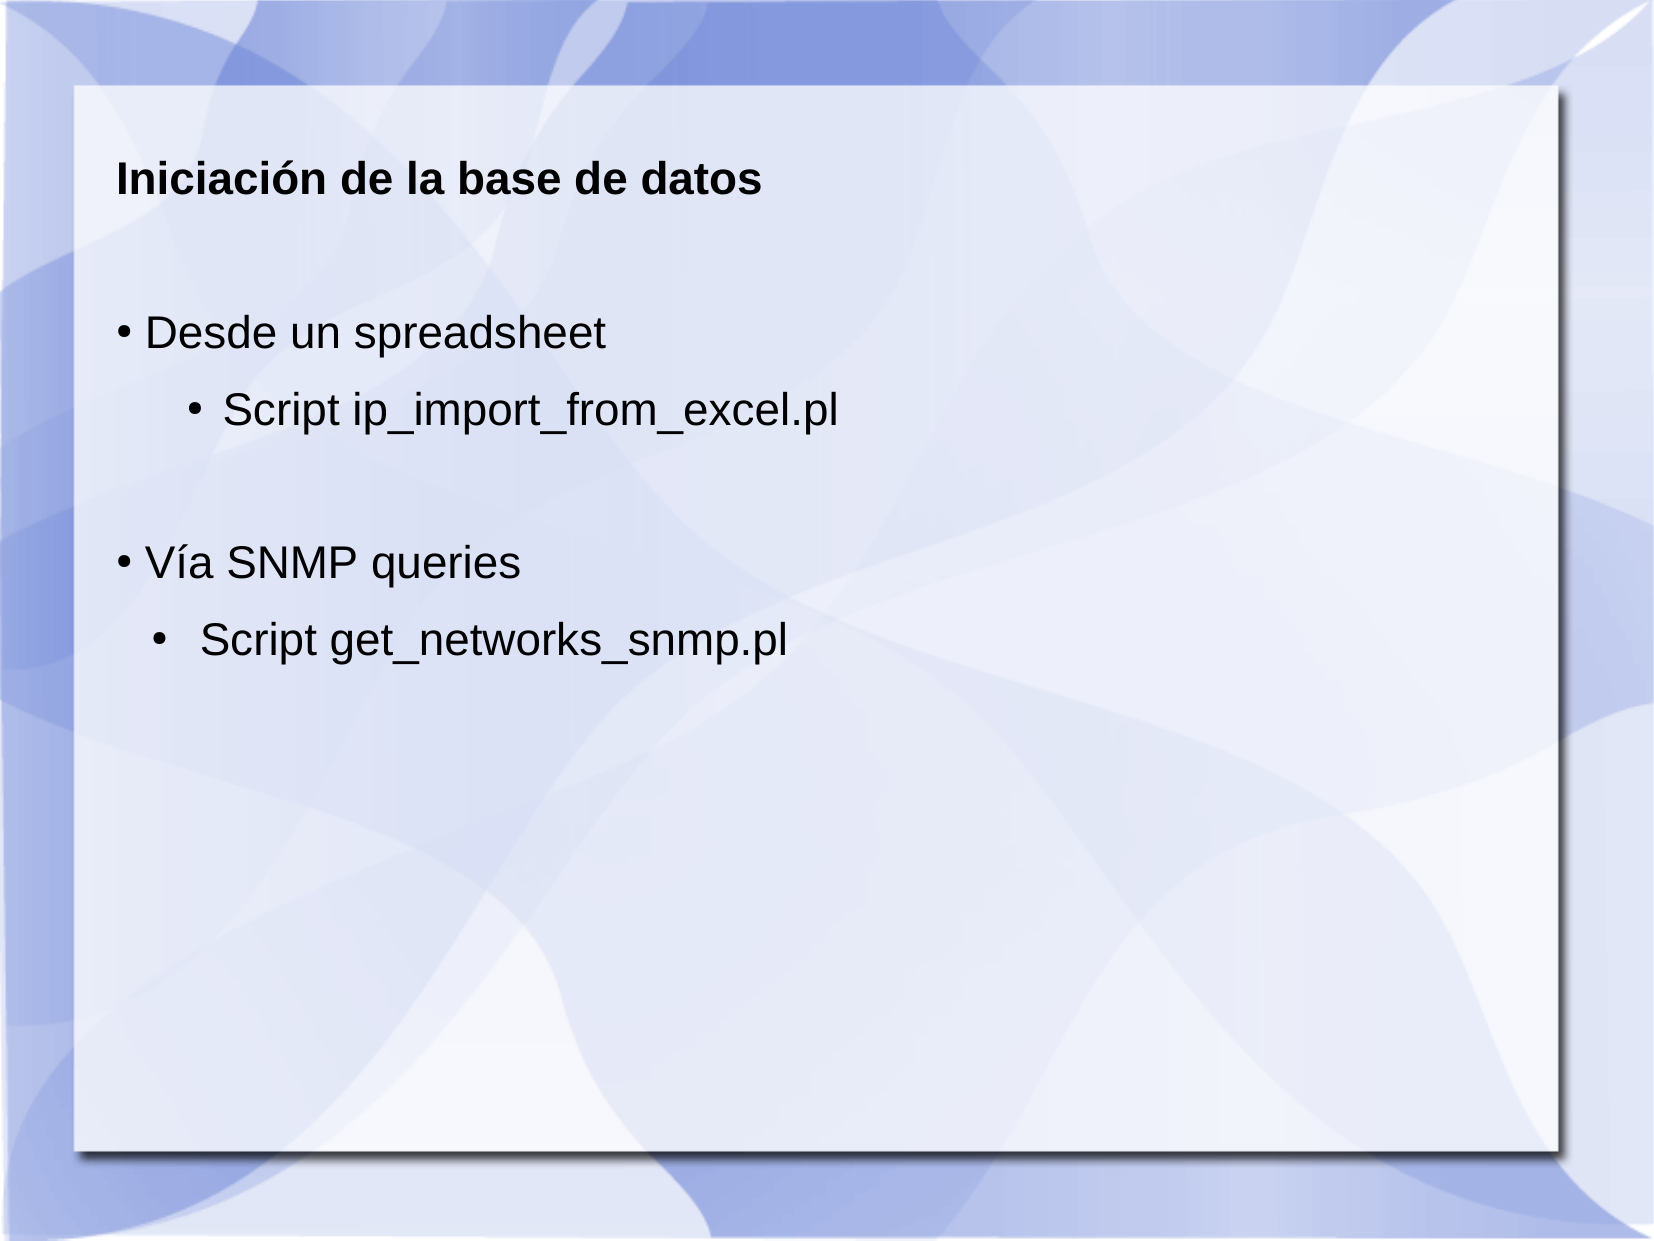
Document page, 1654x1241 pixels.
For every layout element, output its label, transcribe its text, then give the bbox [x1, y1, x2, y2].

text_box Iniciación de la base de datos Desde un spreadsheet Script ip_import_from_excel.pl Vía SNMP queries Script get_networks_snmp.pl [116, 64, 1569, 933]
picture [0, 0, 1654, 1241]
